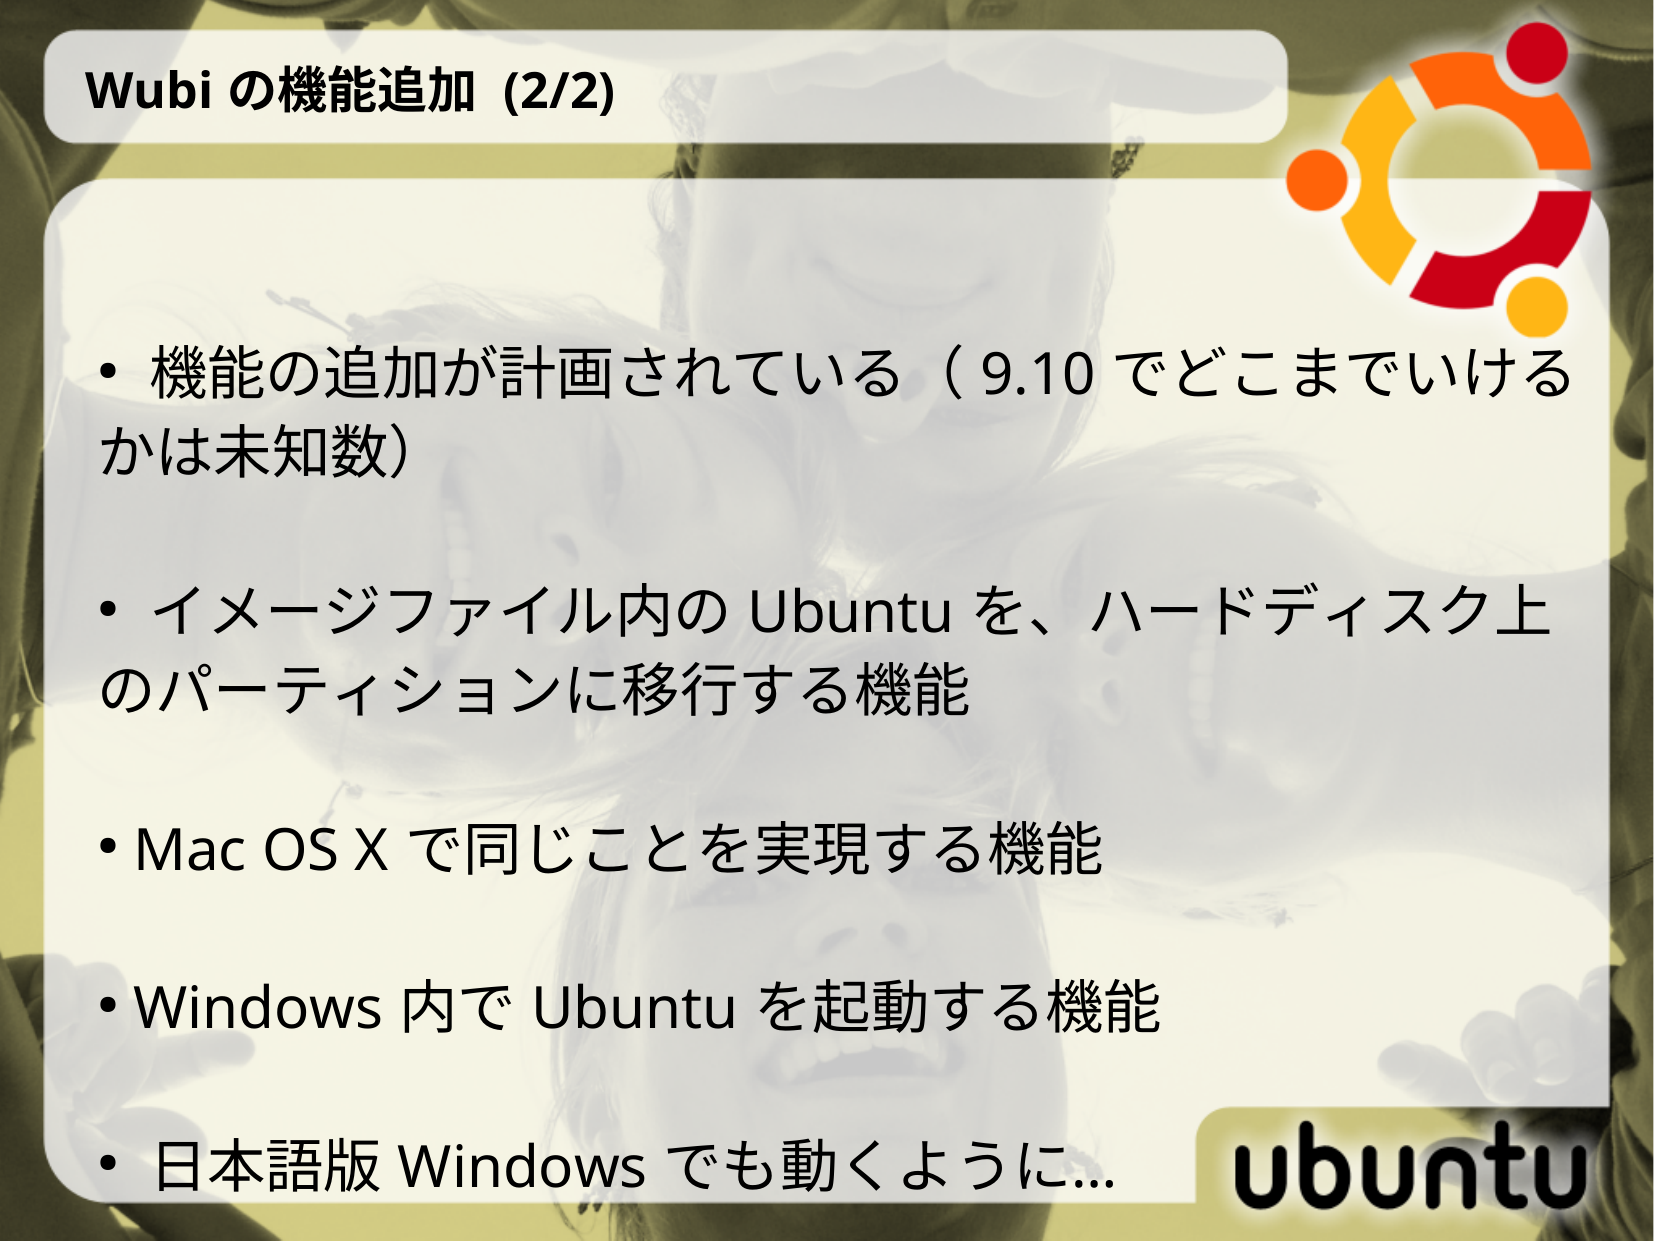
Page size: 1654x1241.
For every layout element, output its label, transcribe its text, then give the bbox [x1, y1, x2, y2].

text_box 機能の追加が計画されている（9.10でどこまでいけるかは未知数） イメージファイル内のUbuntuを、ハードディスク上のパーティションに移行する機能 Mac OS Xで同じことを実現する機能 Windows内でUbuntuを起動する機能 日本語版Windowsでも動くように… [82, 324, 1595, 1157]
text_box Wubiの機能追加 (2/2) [70, 47, 703, 127]
picture [0, 0, 1654, 1241]
